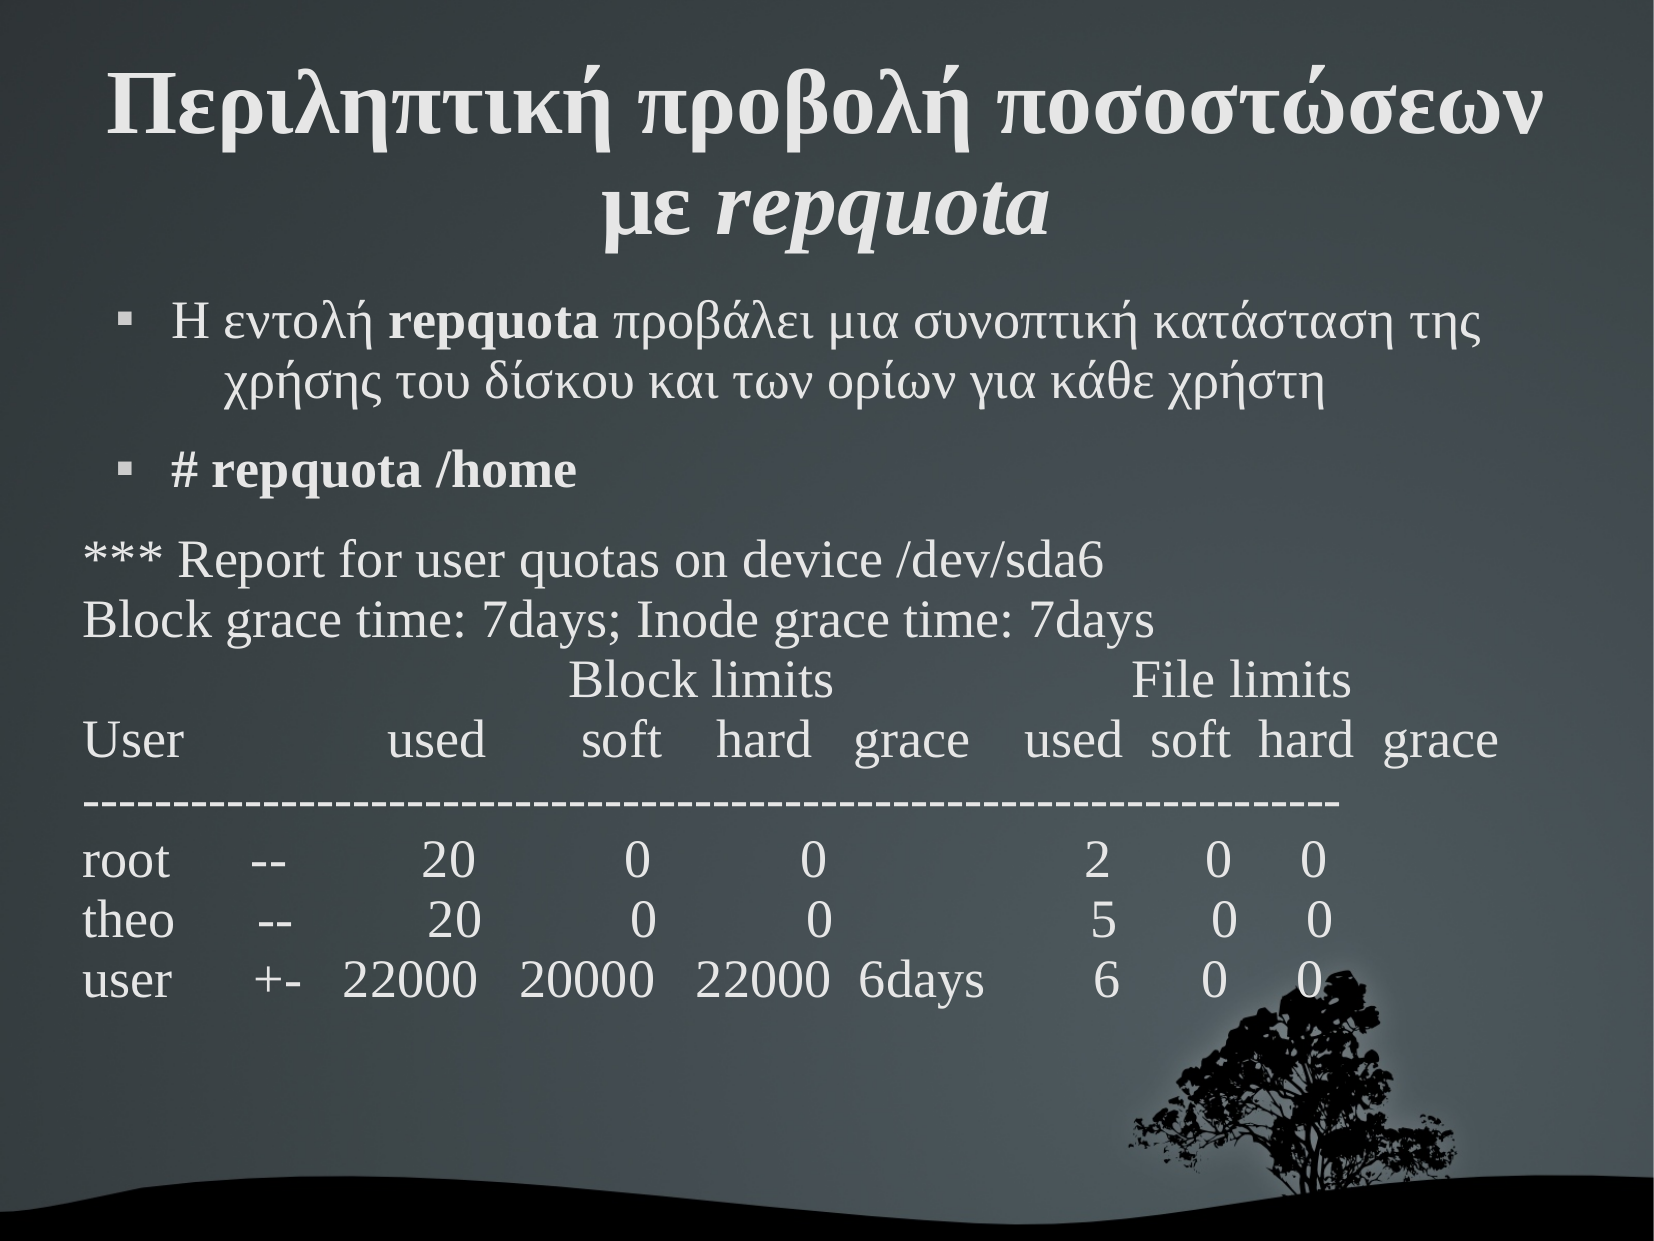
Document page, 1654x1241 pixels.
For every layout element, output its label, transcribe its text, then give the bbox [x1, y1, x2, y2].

title Περιληπτική προβολή ποσοστώσεων με repquota [82, 33, 1571, 273]
list Η εντολή repquota προβάλει μια συνοπτική κατάσταση της χρήσης του δίσκου και των ορίων για κάθε χρήστη # repquota /home *** Report for user quotas on device /dev/sda6 Block grace time: 7days; Inode grace time: 7days Block limits File limits User used soft hard grace used soft hard grace ---------------------------------------------------------------------- root -- 20 0 0 2 0 0 theo -- 20 0 0 5 0 0 user +- 22000 20000 22000 6days 6 0 0 [82, 290, 1571, 1109]
picture [0, 0, 1654, 1241]
